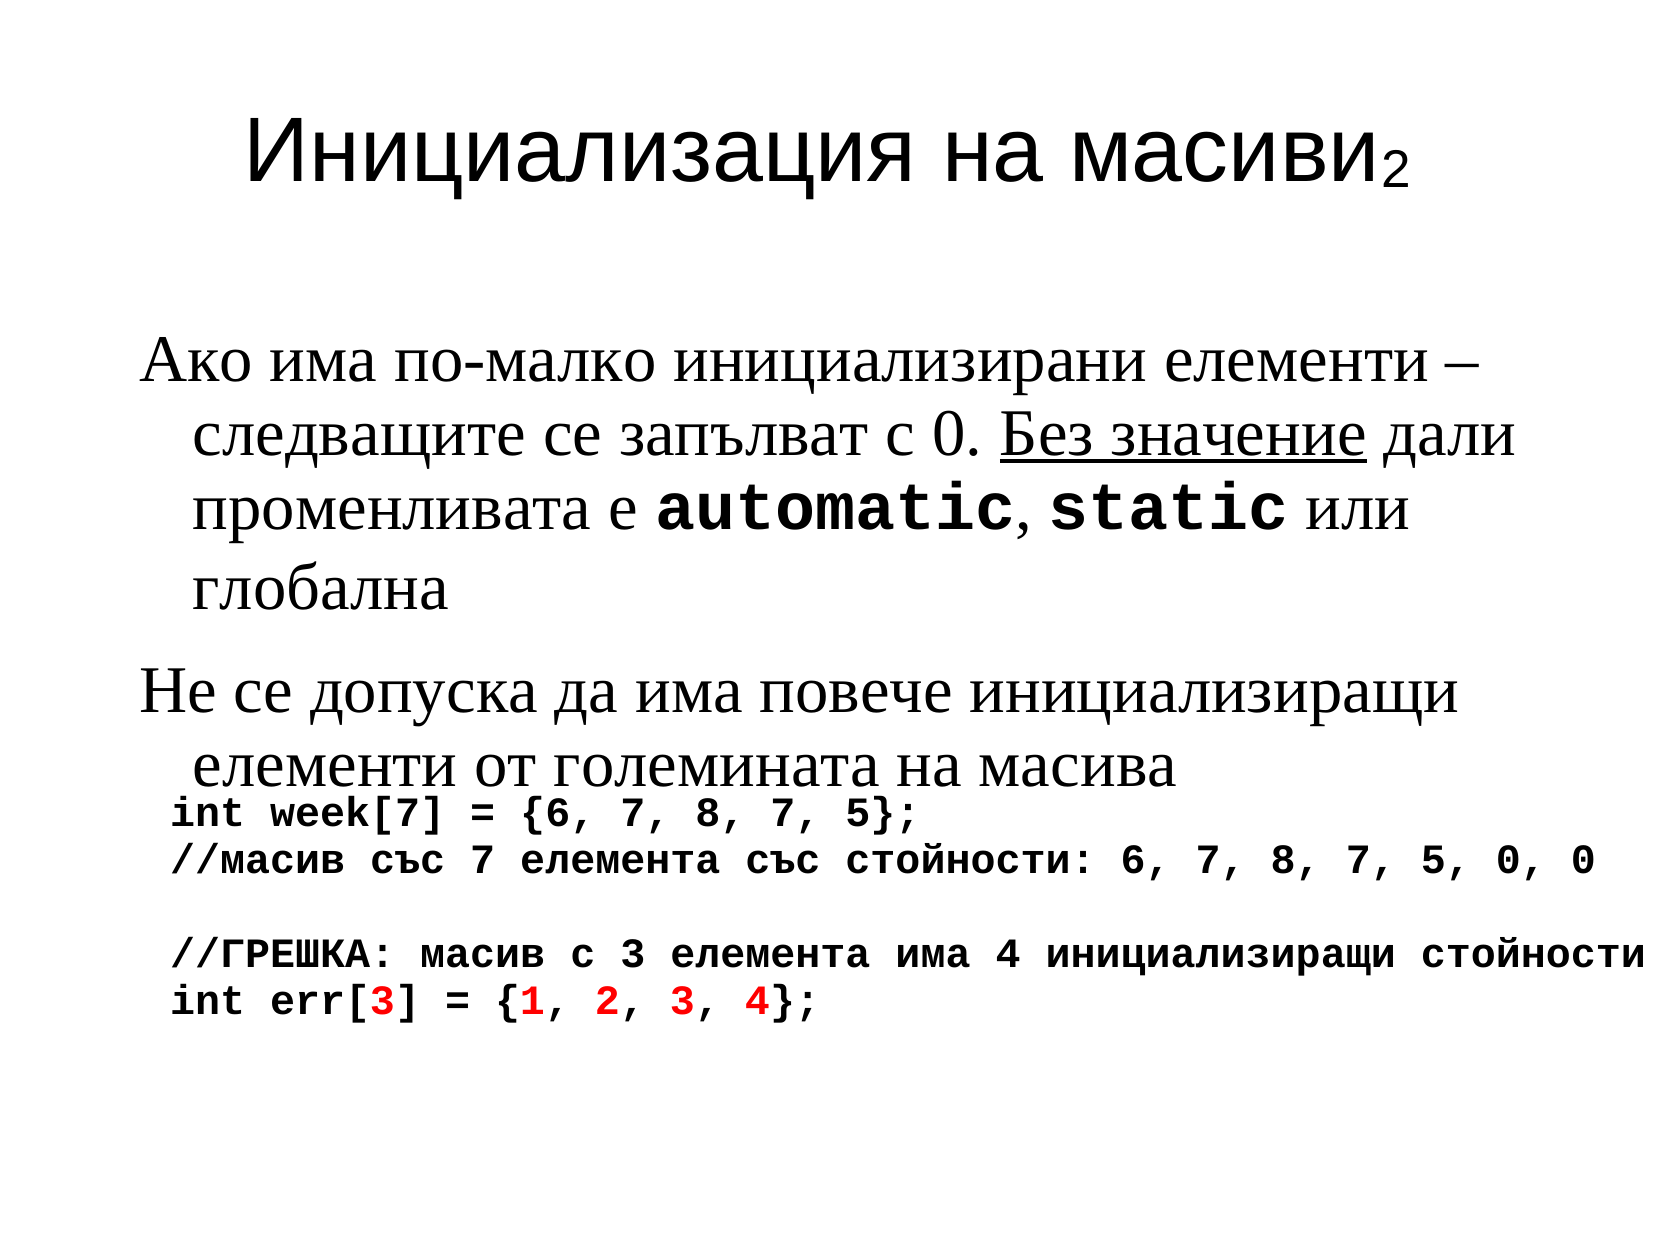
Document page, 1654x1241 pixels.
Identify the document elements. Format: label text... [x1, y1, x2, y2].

text_box int week[7] = {6, 7, 8, 7, 5}; //масив със 7 елемента със стойности: 6, 7, 8, 7, 5, 0, 0 //ГРЕШКА: масив с 3 елемента има 4 инициализиращи стойности int err[3] = {1, 2, 3, 4}; [155, 783, 1654, 1086]
list Ако има по-малко инициализирани елементи – следващите се запълват с 0. Без значение дали променливата е automatic, static или глобална Не се допуска да има повече инициализиращи елементи от големината на масива [121, 322, 1626, 880]
title Инициализация на масиви2 [121, 53, 1534, 247]
